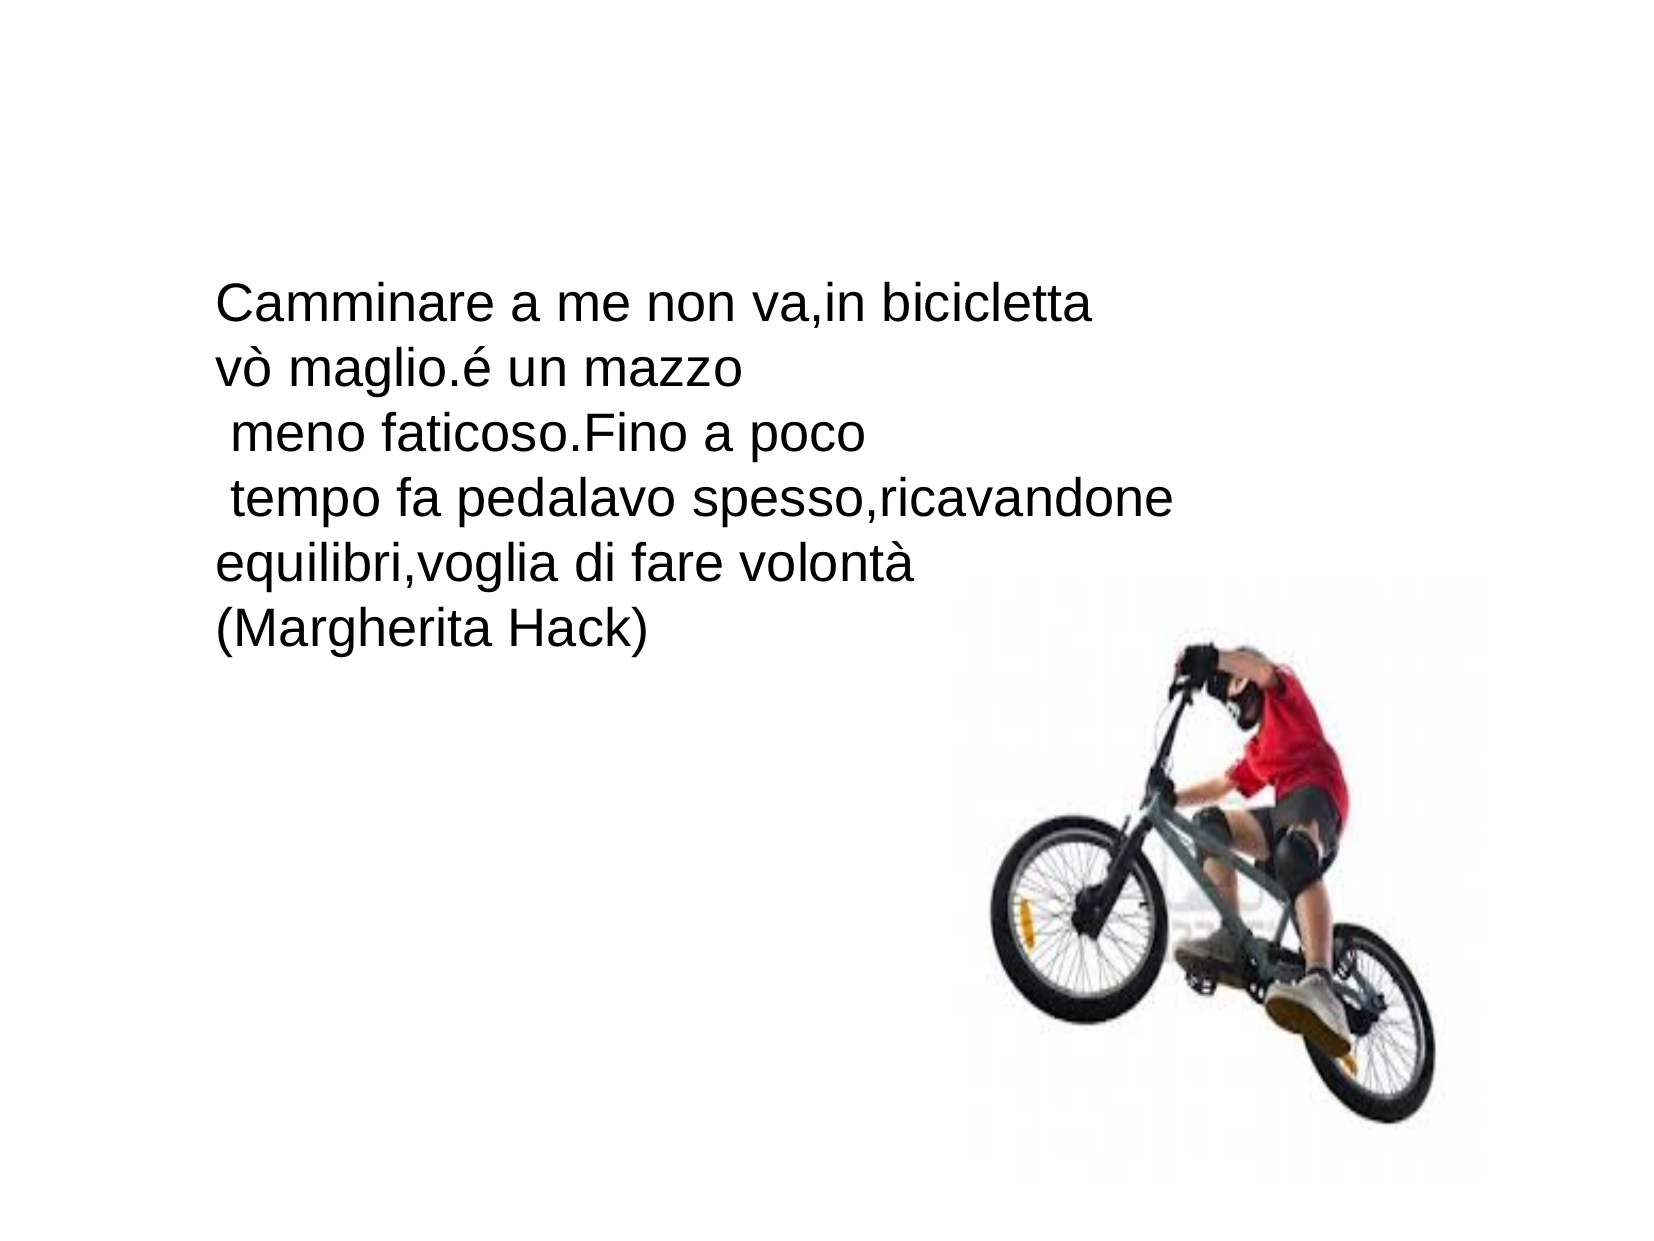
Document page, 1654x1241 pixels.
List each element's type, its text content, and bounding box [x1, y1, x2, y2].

text_box Camminare a me non va,in bicicletta vò maglio.é un mazzo meno faticoso.Fino a poco tempo fa pedalavo spesso,ricavandone equilibri,voglia di fare volontà (Margherita Hack) [200, 259, 1441, 517]
picture [953, 581, 1487, 1181]
